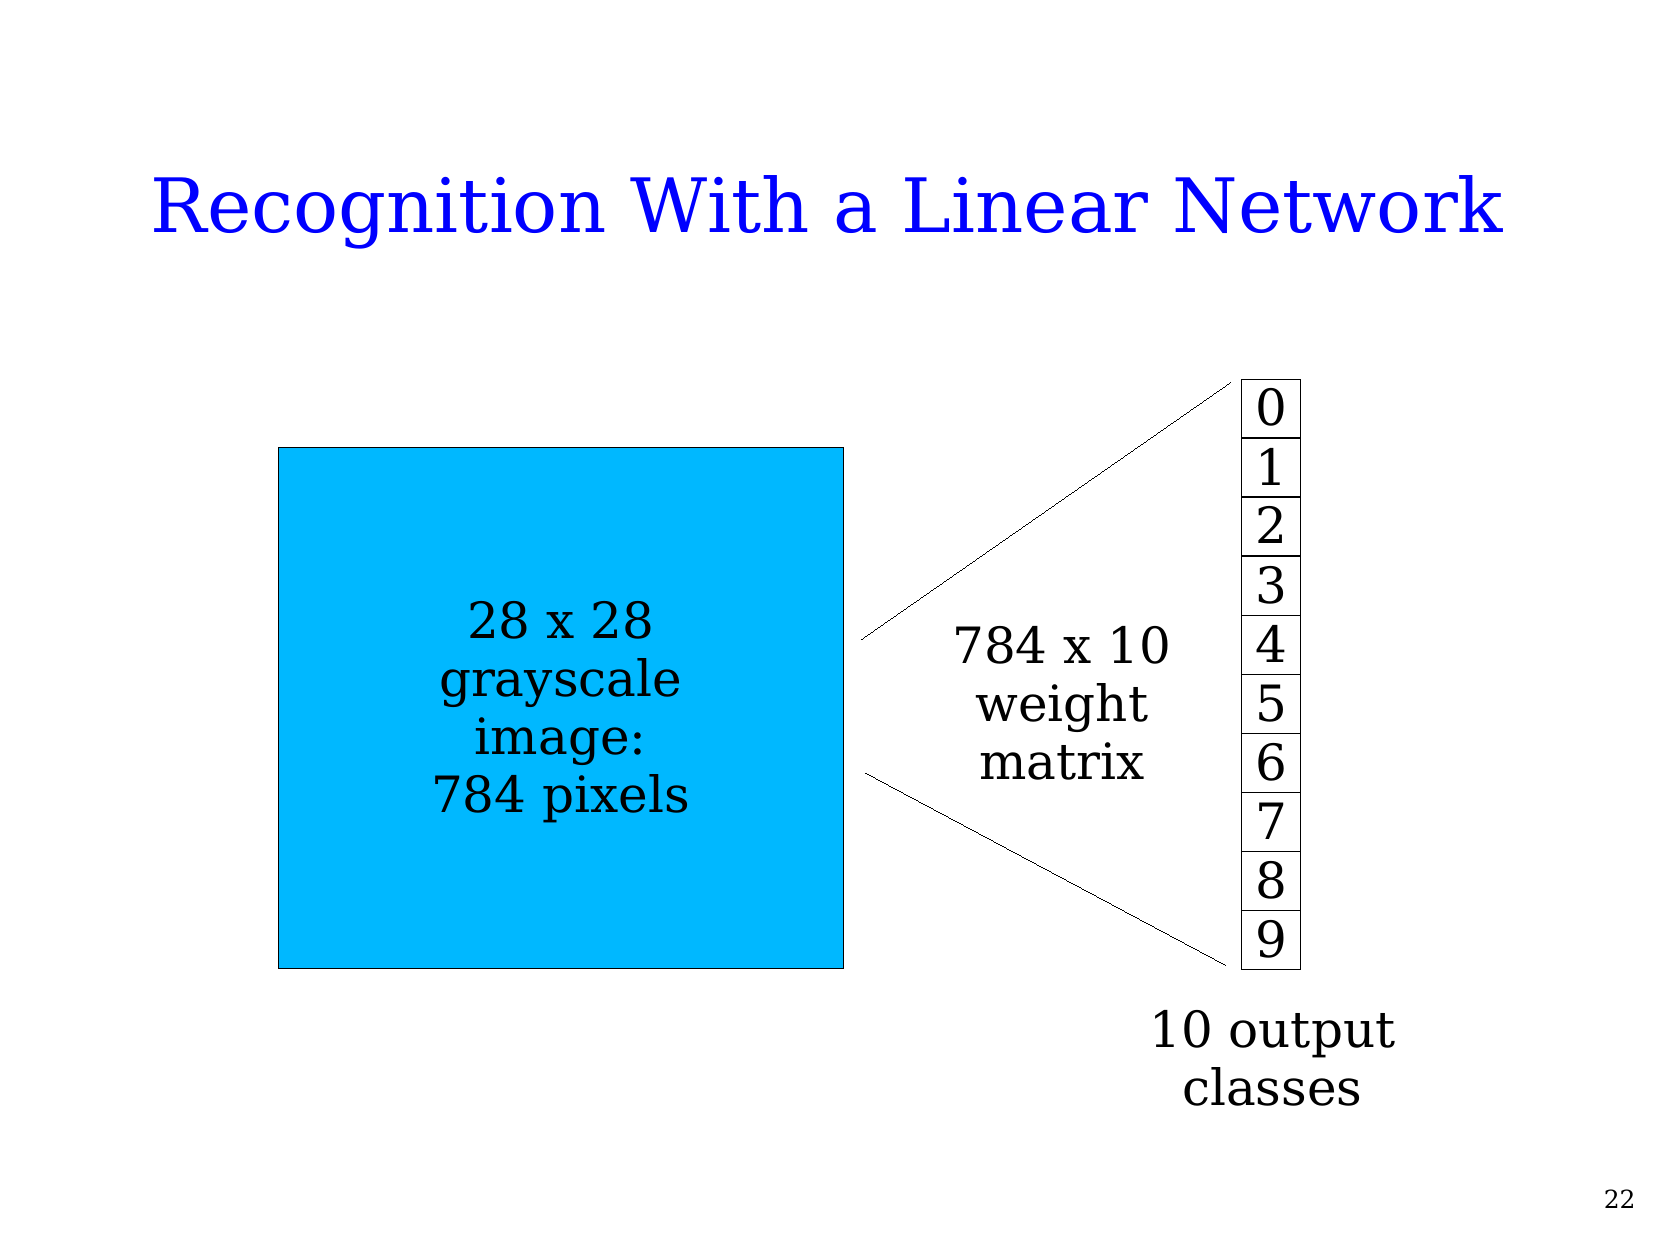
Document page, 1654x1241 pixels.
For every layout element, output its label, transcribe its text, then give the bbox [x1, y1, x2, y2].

text_box 2 [1241, 497, 1301, 556]
text_box 784 x 10 weight matrix [947, 616, 1177, 792]
text_box 9 [1241, 910, 1301, 970]
text_box 4 [1241, 615, 1301, 674]
text_box 6 [1241, 733, 1301, 792]
title Recognition With a Linear Network [121, 102, 1534, 310]
text_box 7 [1241, 792, 1301, 851]
text_box 10 output classes [1145, 1000, 1400, 1118]
text_box 1 [1241, 438, 1301, 497]
text_box 5 [1241, 674, 1301, 733]
text_box 0 [1241, 379, 1301, 438]
text_box 8 [1241, 851, 1301, 910]
text_box 3 [1241, 556, 1301, 615]
text_box 28 x 28 grayscale image: 784 pixels [278, 447, 844, 969]
